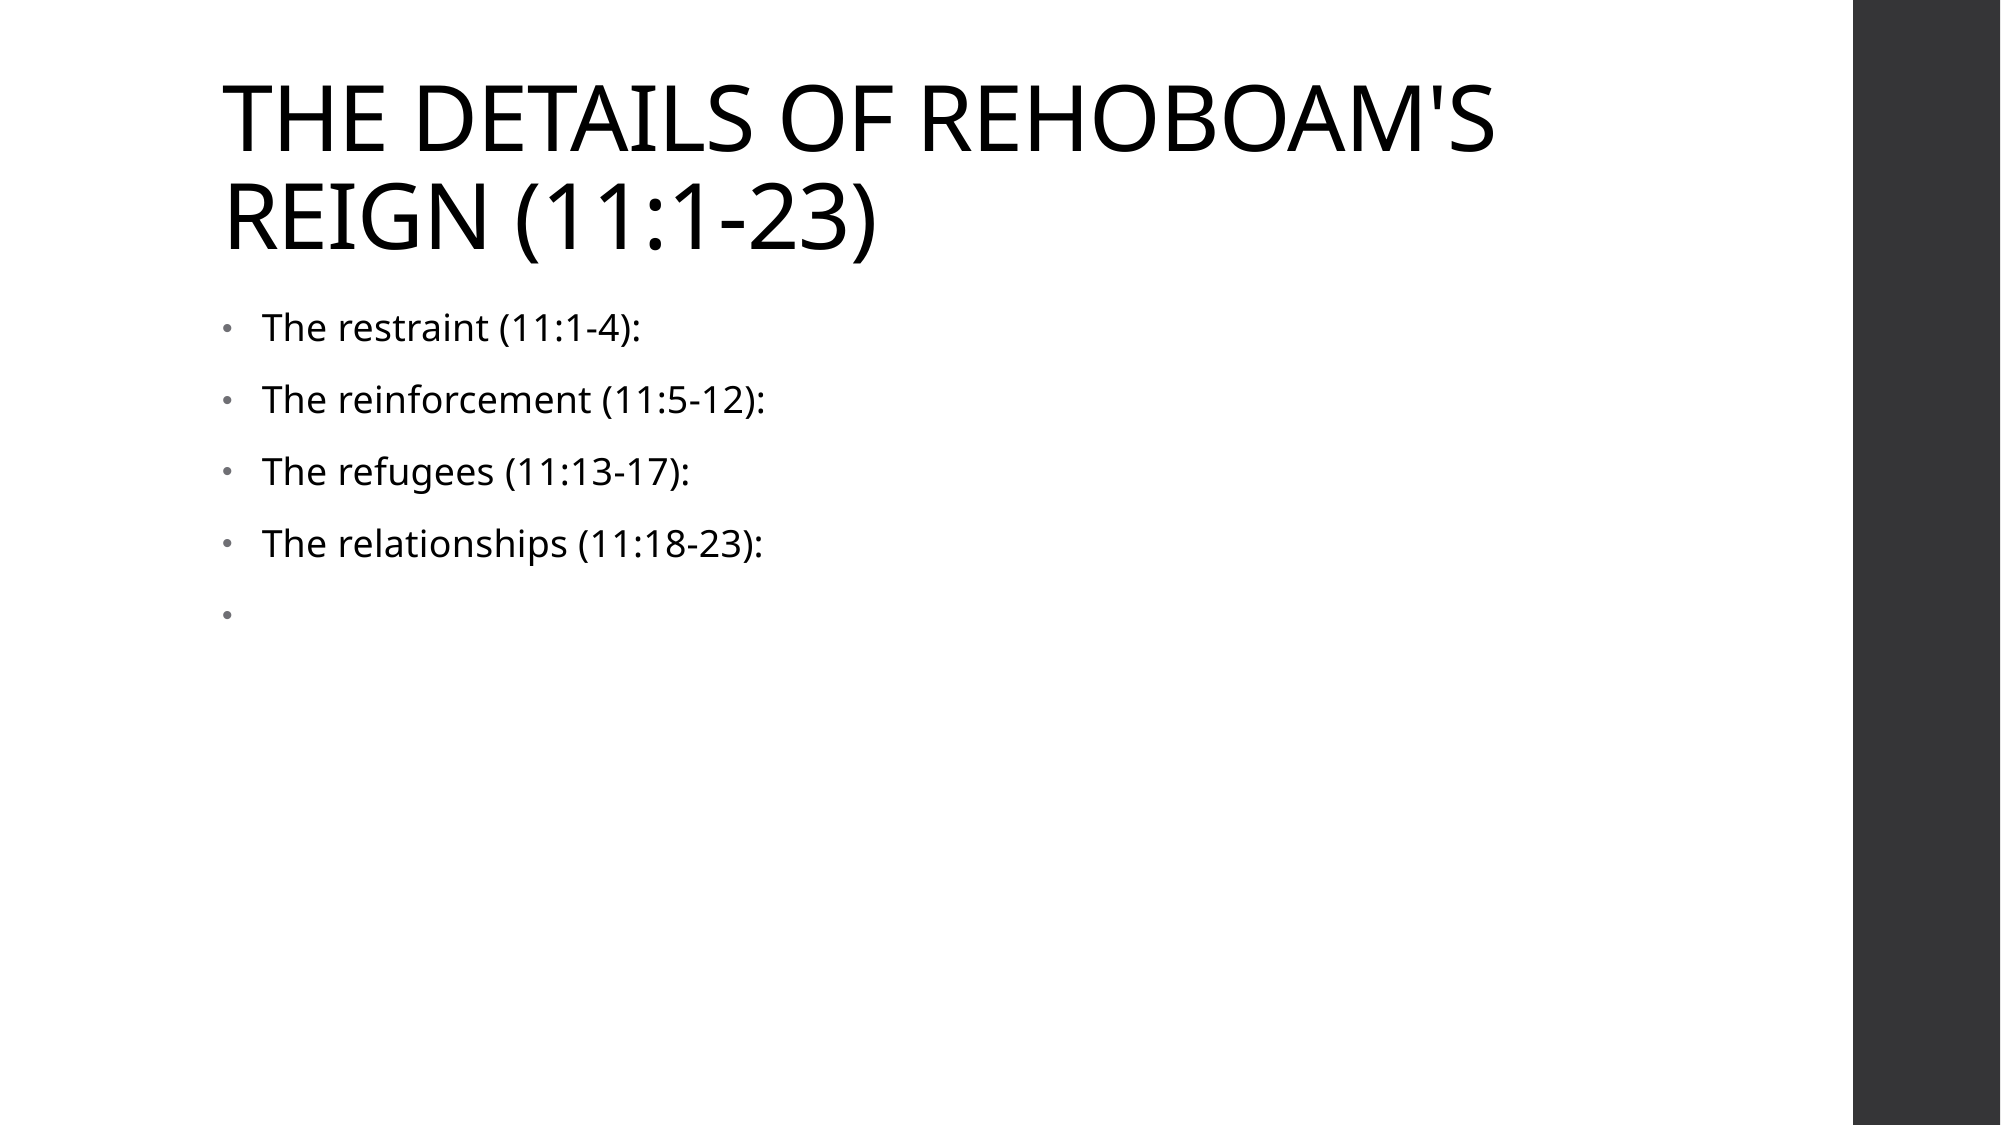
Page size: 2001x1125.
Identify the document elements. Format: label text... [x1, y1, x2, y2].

title THE DETAILS OF REHOBOAM'S REIGN (11:1-23) [206, 60, 1797, 278]
list The restraint (11:1-4): The reinforcement (11:5-12): The refugees (11:13-17): The relationships (11:18-23): [206, 299, 1617, 1014]
